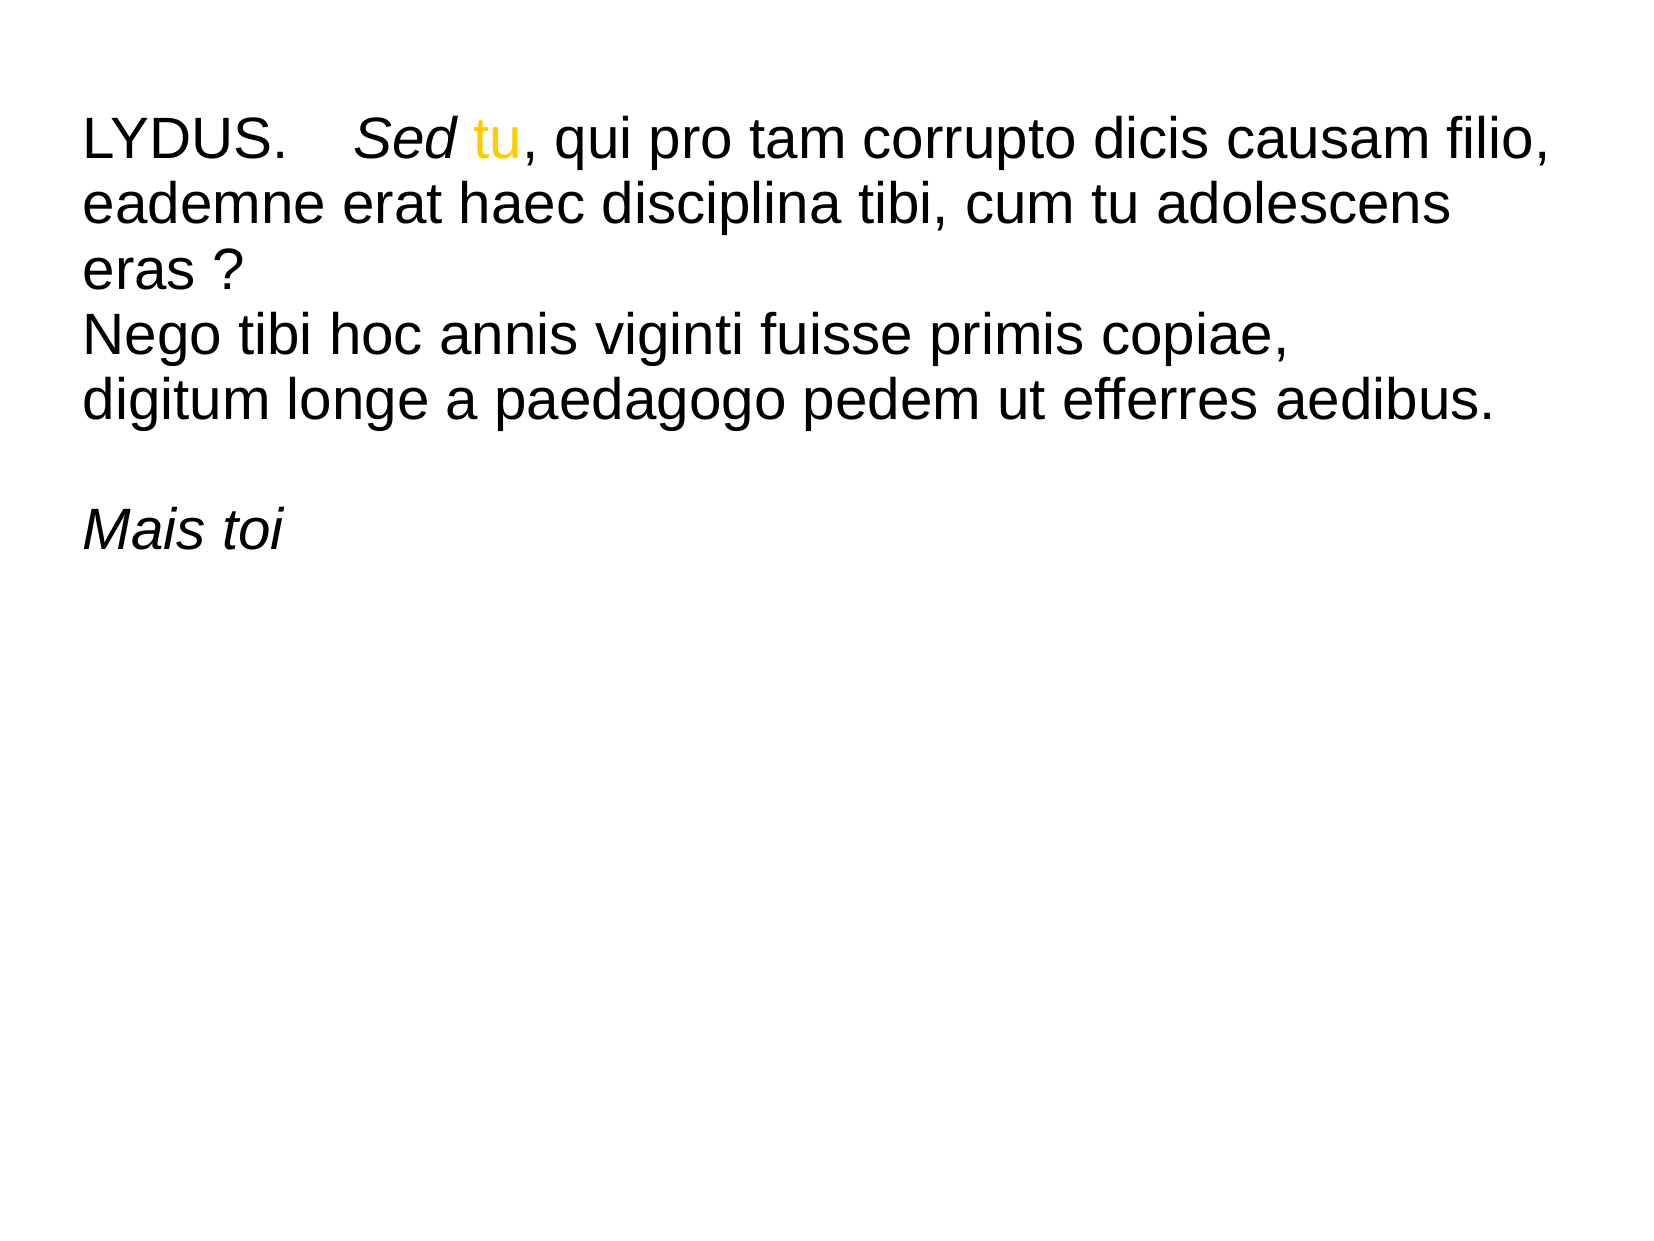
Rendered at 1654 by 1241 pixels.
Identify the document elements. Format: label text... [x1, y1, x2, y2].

list LYDUS. Sed tu, qui pro tam corrupto dicis causam filio, eademne erat haec disciplina tibi, cum tu adolescens eras ? Nego tibi hoc annis viginti fuisse primis copiae, digitum longe a paedagogo pedem ut efferres aedibus. Mais toi [82, 106, 1571, 1109]
